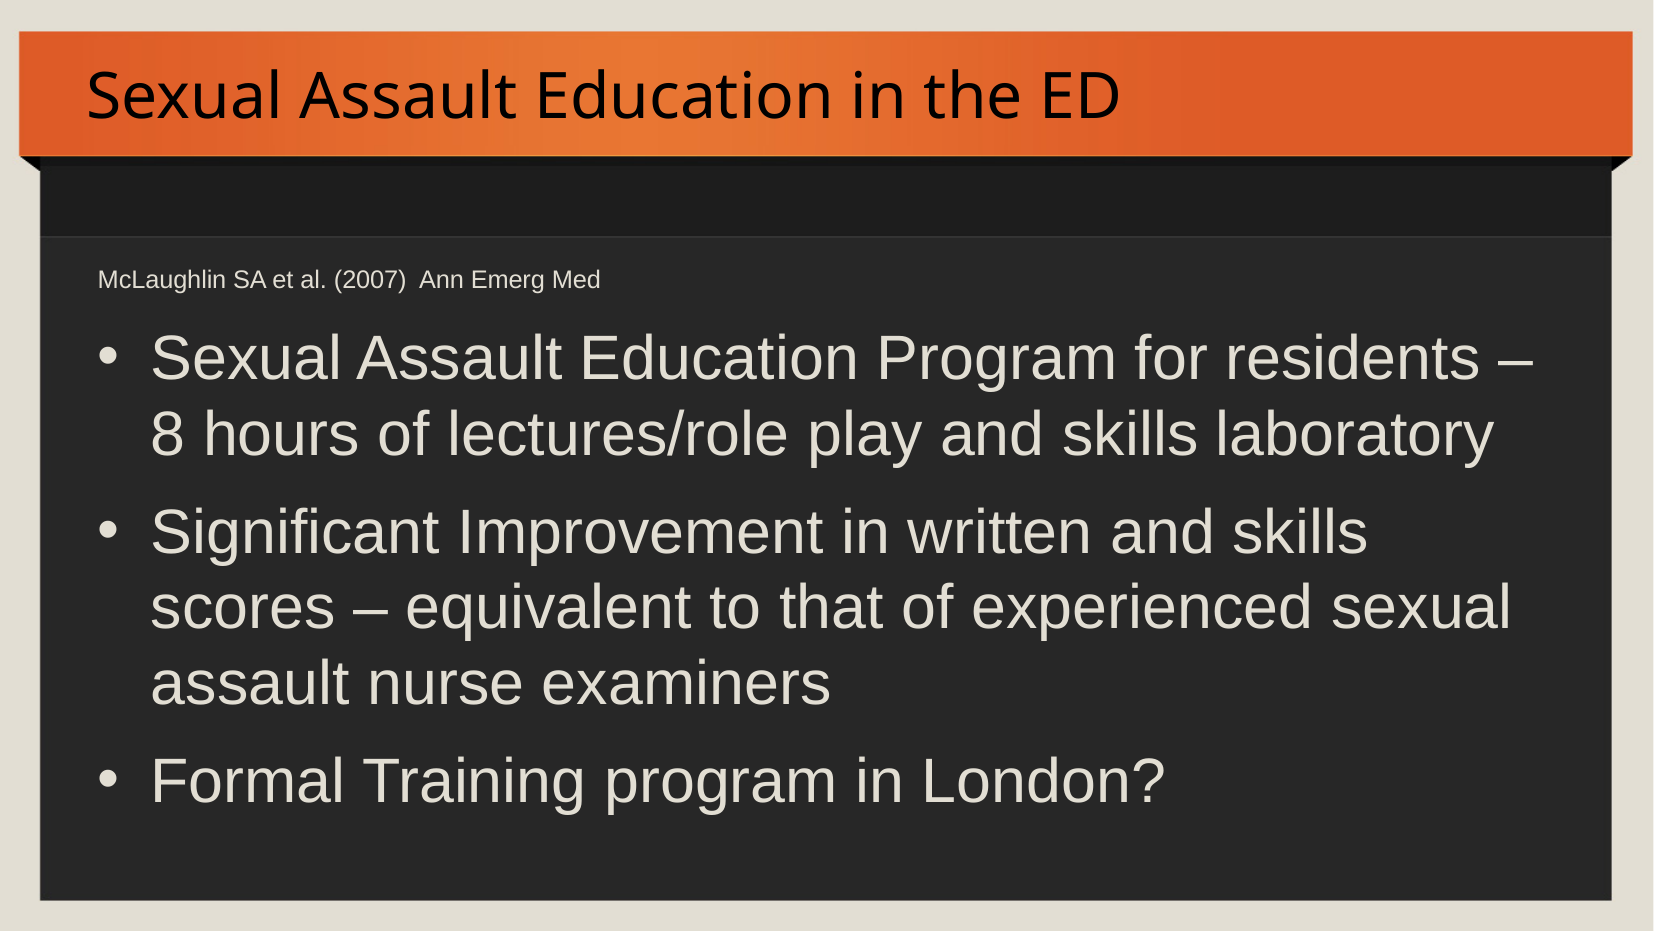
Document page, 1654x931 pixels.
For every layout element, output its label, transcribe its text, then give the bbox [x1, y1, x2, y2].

picture [0, 0, 1654, 931]
title Sexual Assault Education in the ED [71, 46, 1597, 140]
list McLaughlin SA et al. (2007) Ann Emerg Med Sexual Assault Education Program for residents – 8 hours of lectures/role play and skills laboratory Significant Improvement in written and skills scores – equivalent to that of experienced sexual assault nurse examiners Formal Training program in London? [82, 255, 1571, 831]
